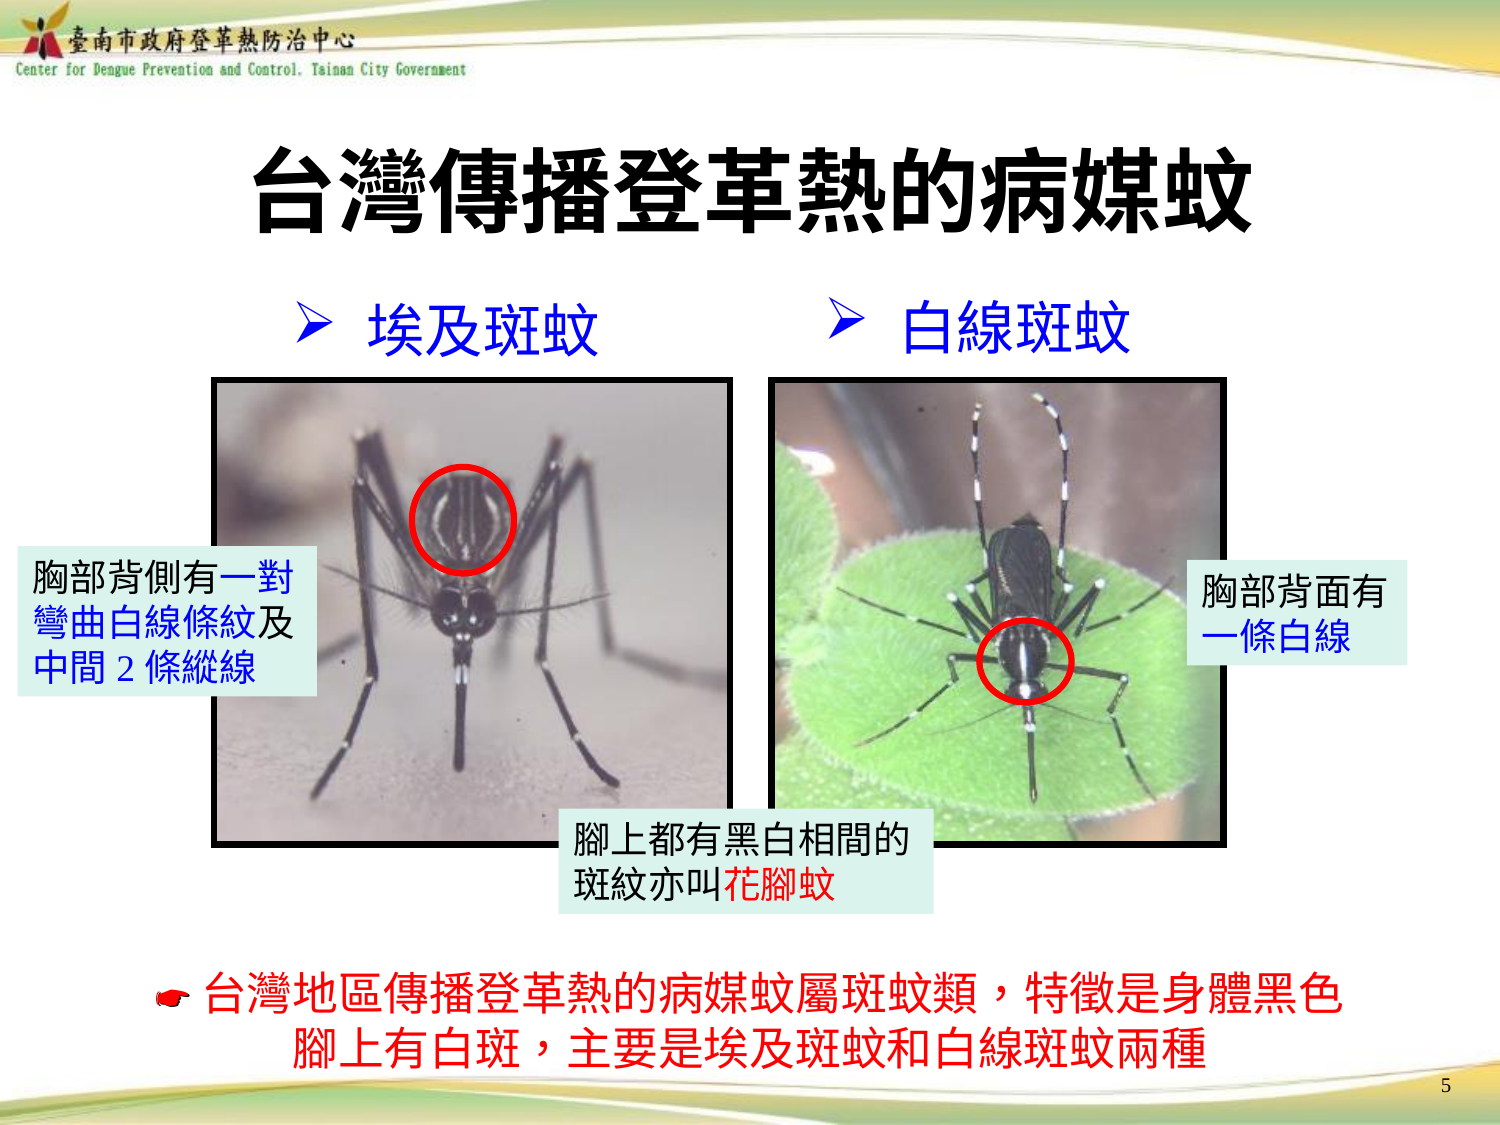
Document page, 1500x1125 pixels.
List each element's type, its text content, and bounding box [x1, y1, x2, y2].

text_box 胸部背側有一對彎曲白線條紋及中間2條縱線 [17, 546, 317, 697]
picture [0, 0, 1500, 1125]
text_box 胸部背面有一條白線 [1187, 559, 1408, 666]
text_box 台灣地區傳播登革熱的病媒蚊屬斑蚊類，特徵是身體黑色 腳上有白斑，主要是埃及斑蚊和白線斑蚊兩種 [70, 956, 1429, 1083]
text_box 白線斑蚊 [809, 283, 1242, 384]
text_box 埃及斑蚊 [276, 286, 727, 400]
text_box 腳上都有黑白相間的斑紋亦叫花腳蚊 [558, 808, 934, 914]
text_box <編號> [1116, 1063, 1467, 1111]
text_box 台灣傳播登革熱的病媒蚊 [112, 95, 1388, 283]
